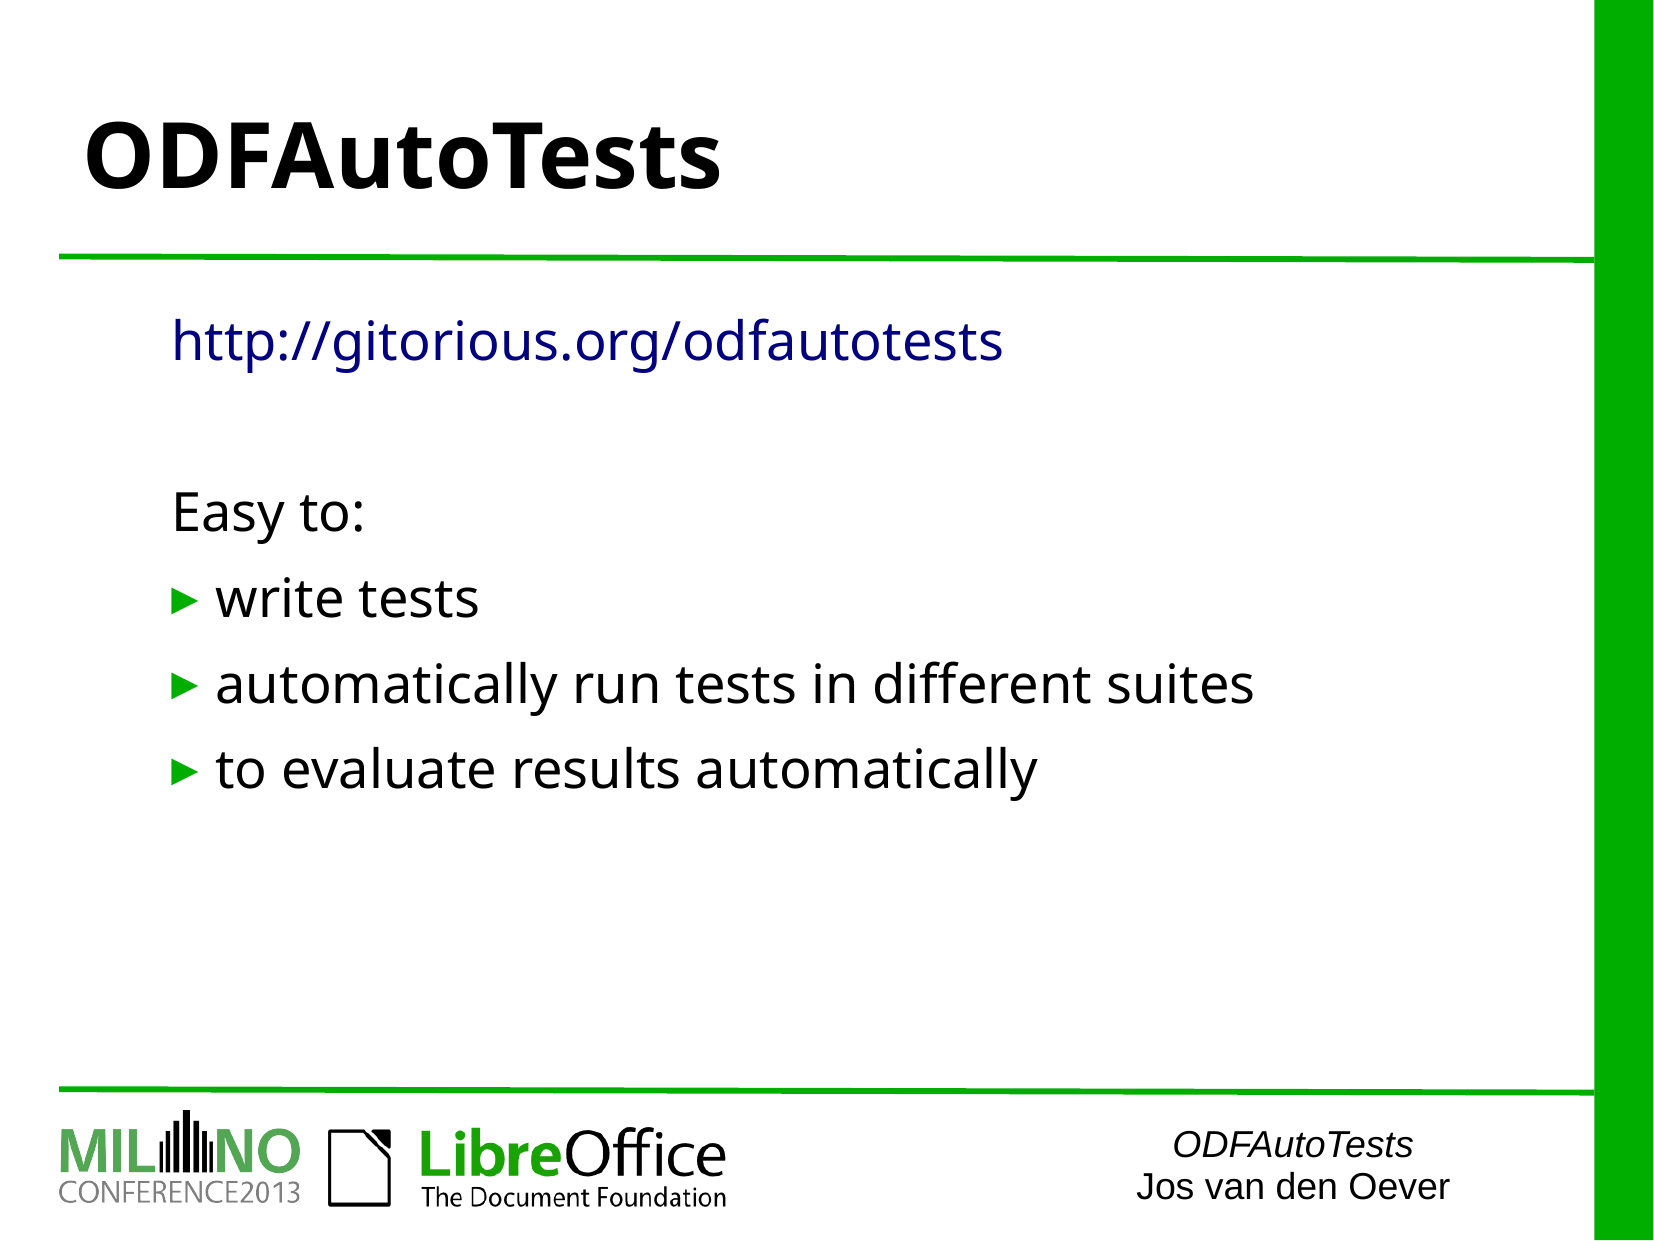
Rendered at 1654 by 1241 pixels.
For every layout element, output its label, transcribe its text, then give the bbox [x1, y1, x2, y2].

list http://gitorious.org/odfautotests Easy to: write tests automatically run tests in different suites to evaluate results automatically [82, 302, 1571, 1022]
title ODFAutoTests [82, 49, 1571, 257]
picture [59, 1093, 756, 1241]
